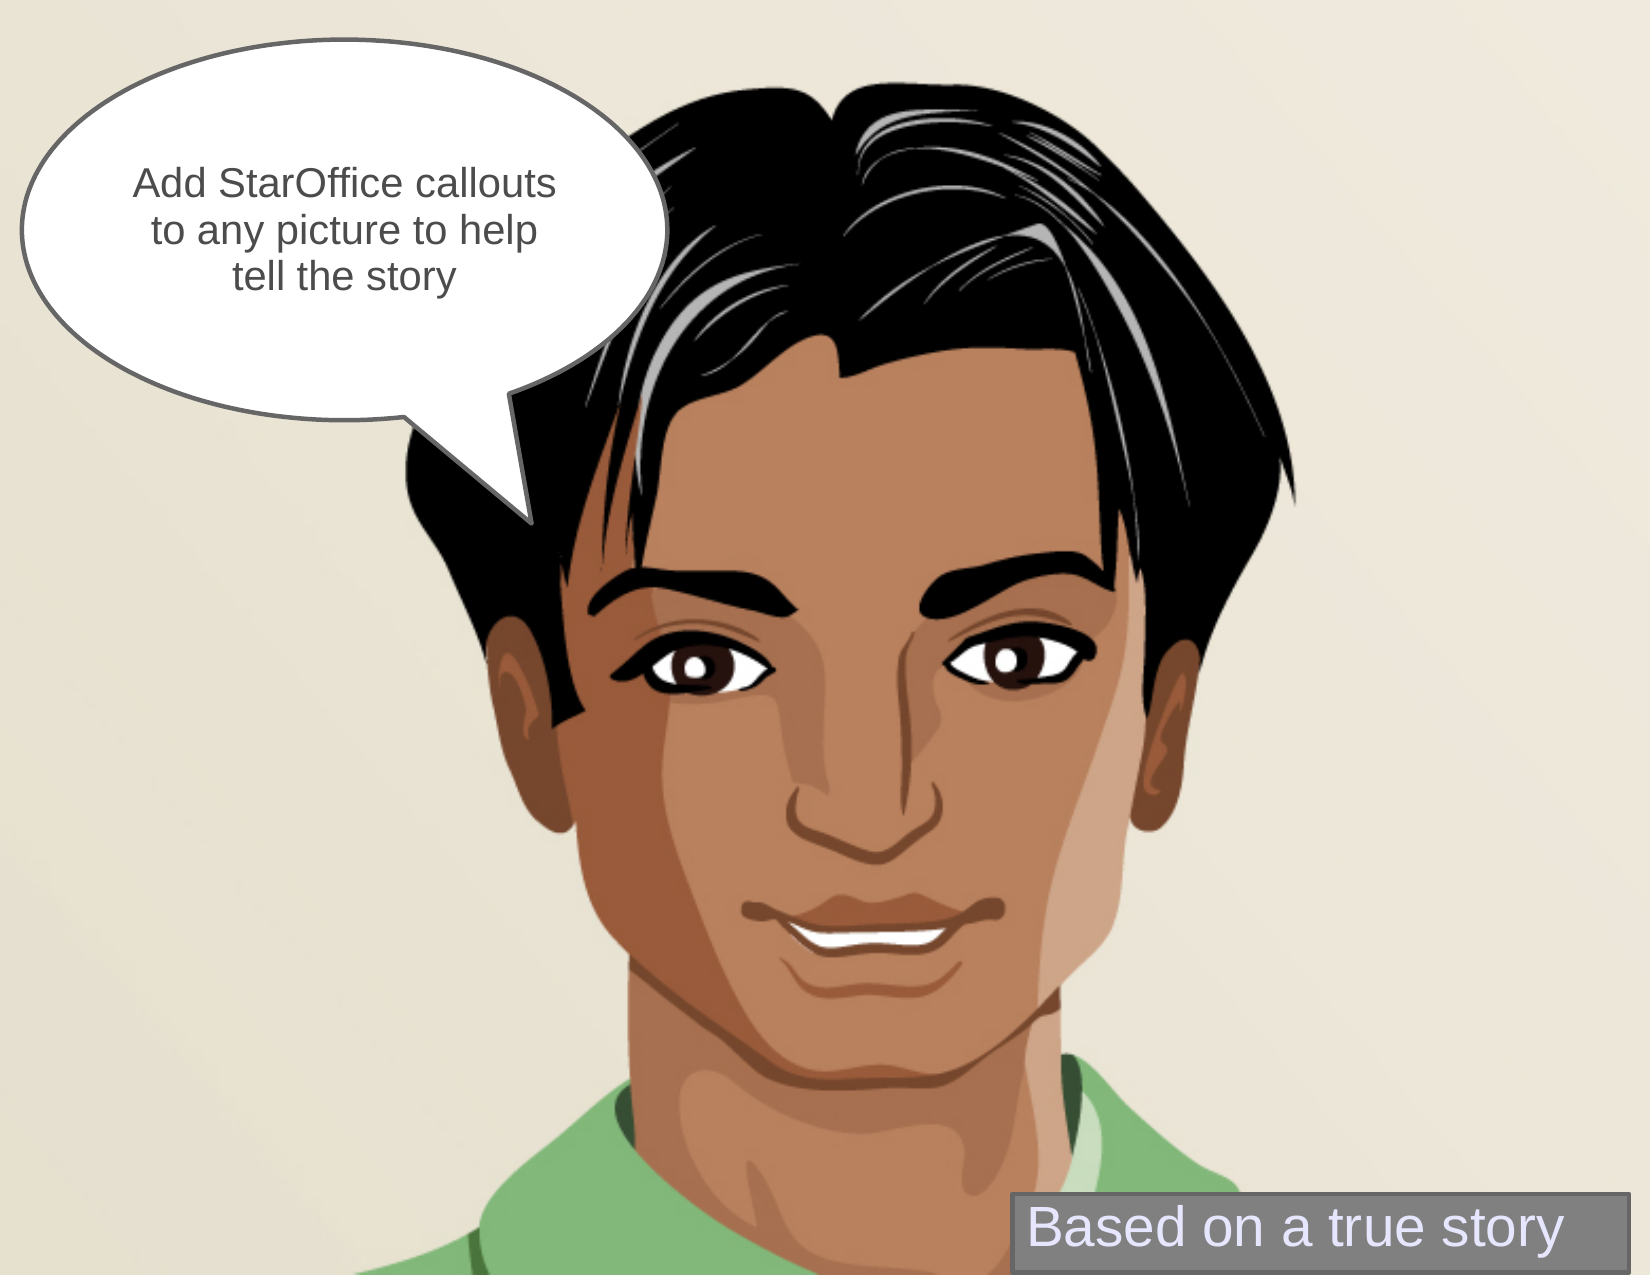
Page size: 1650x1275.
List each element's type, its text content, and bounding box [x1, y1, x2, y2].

text_box Add StarOffice callouts to any picture to help tell the story [21, 39, 668, 524]
text_box Based on a true story [1012, 1193, 1630, 1273]
picture [0, 0, 1650, 1275]
